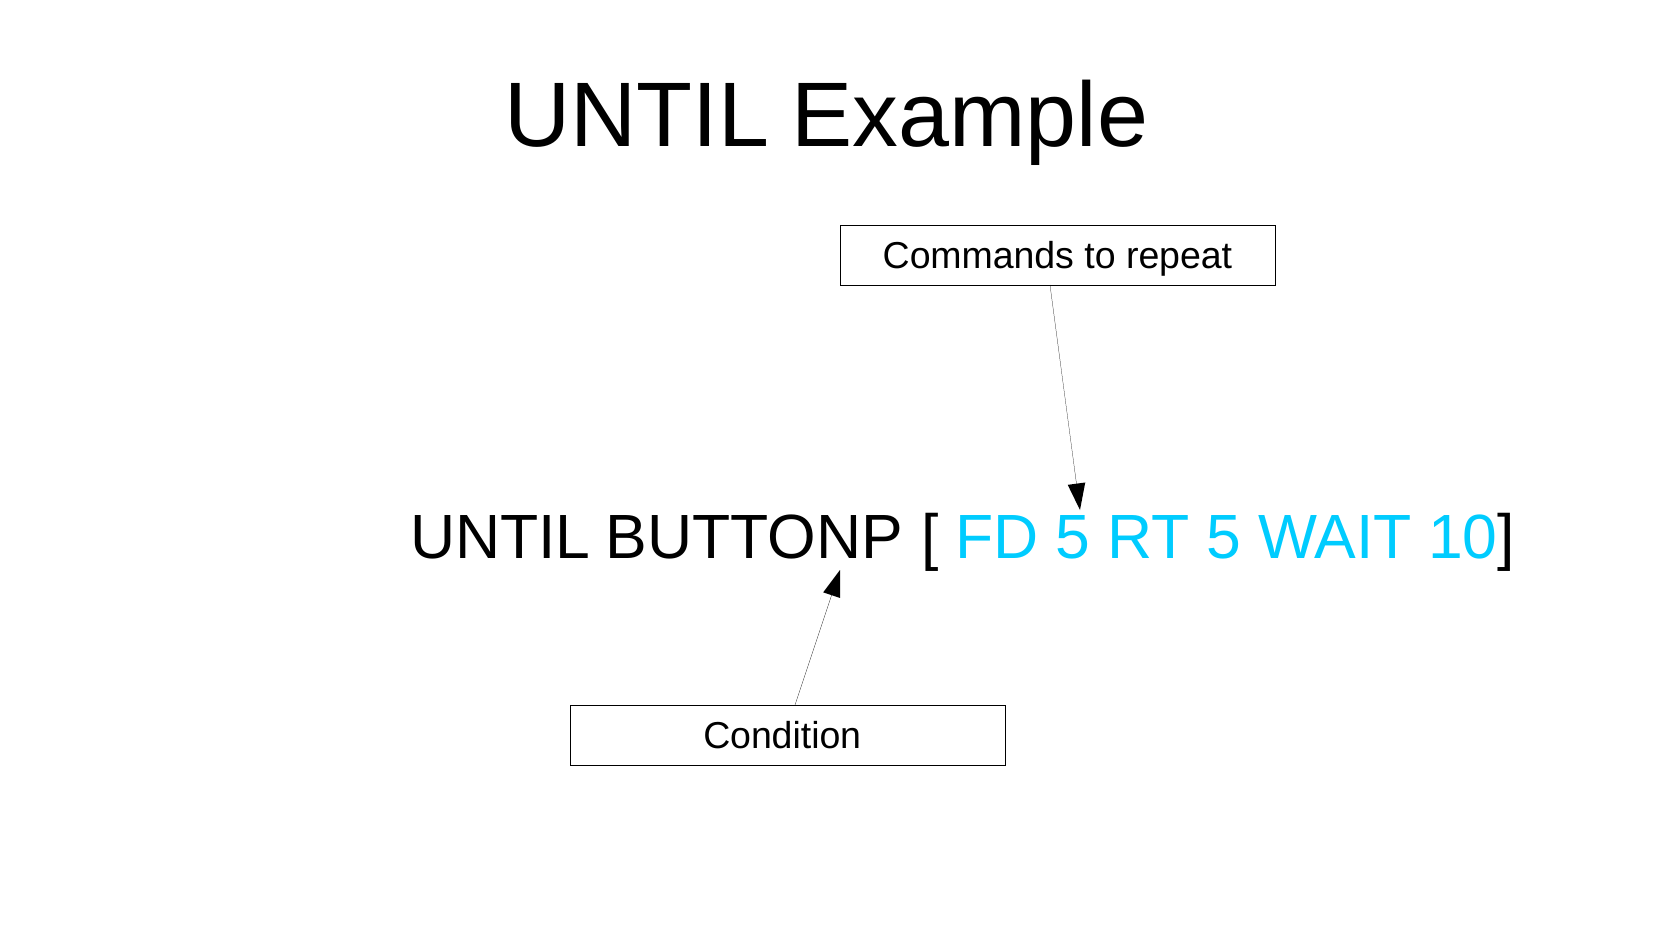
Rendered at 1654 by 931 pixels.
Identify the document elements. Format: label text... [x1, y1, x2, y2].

text_box UNTIL BUTTONP [ FD 5 RT 5 WAIT 10] [395, 495, 1531, 580]
title UNTIL Example [82, 37, 1571, 193]
text_box Condition [570, 705, 1006, 766]
text_box Commands to repeat [840, 225, 1276, 286]
